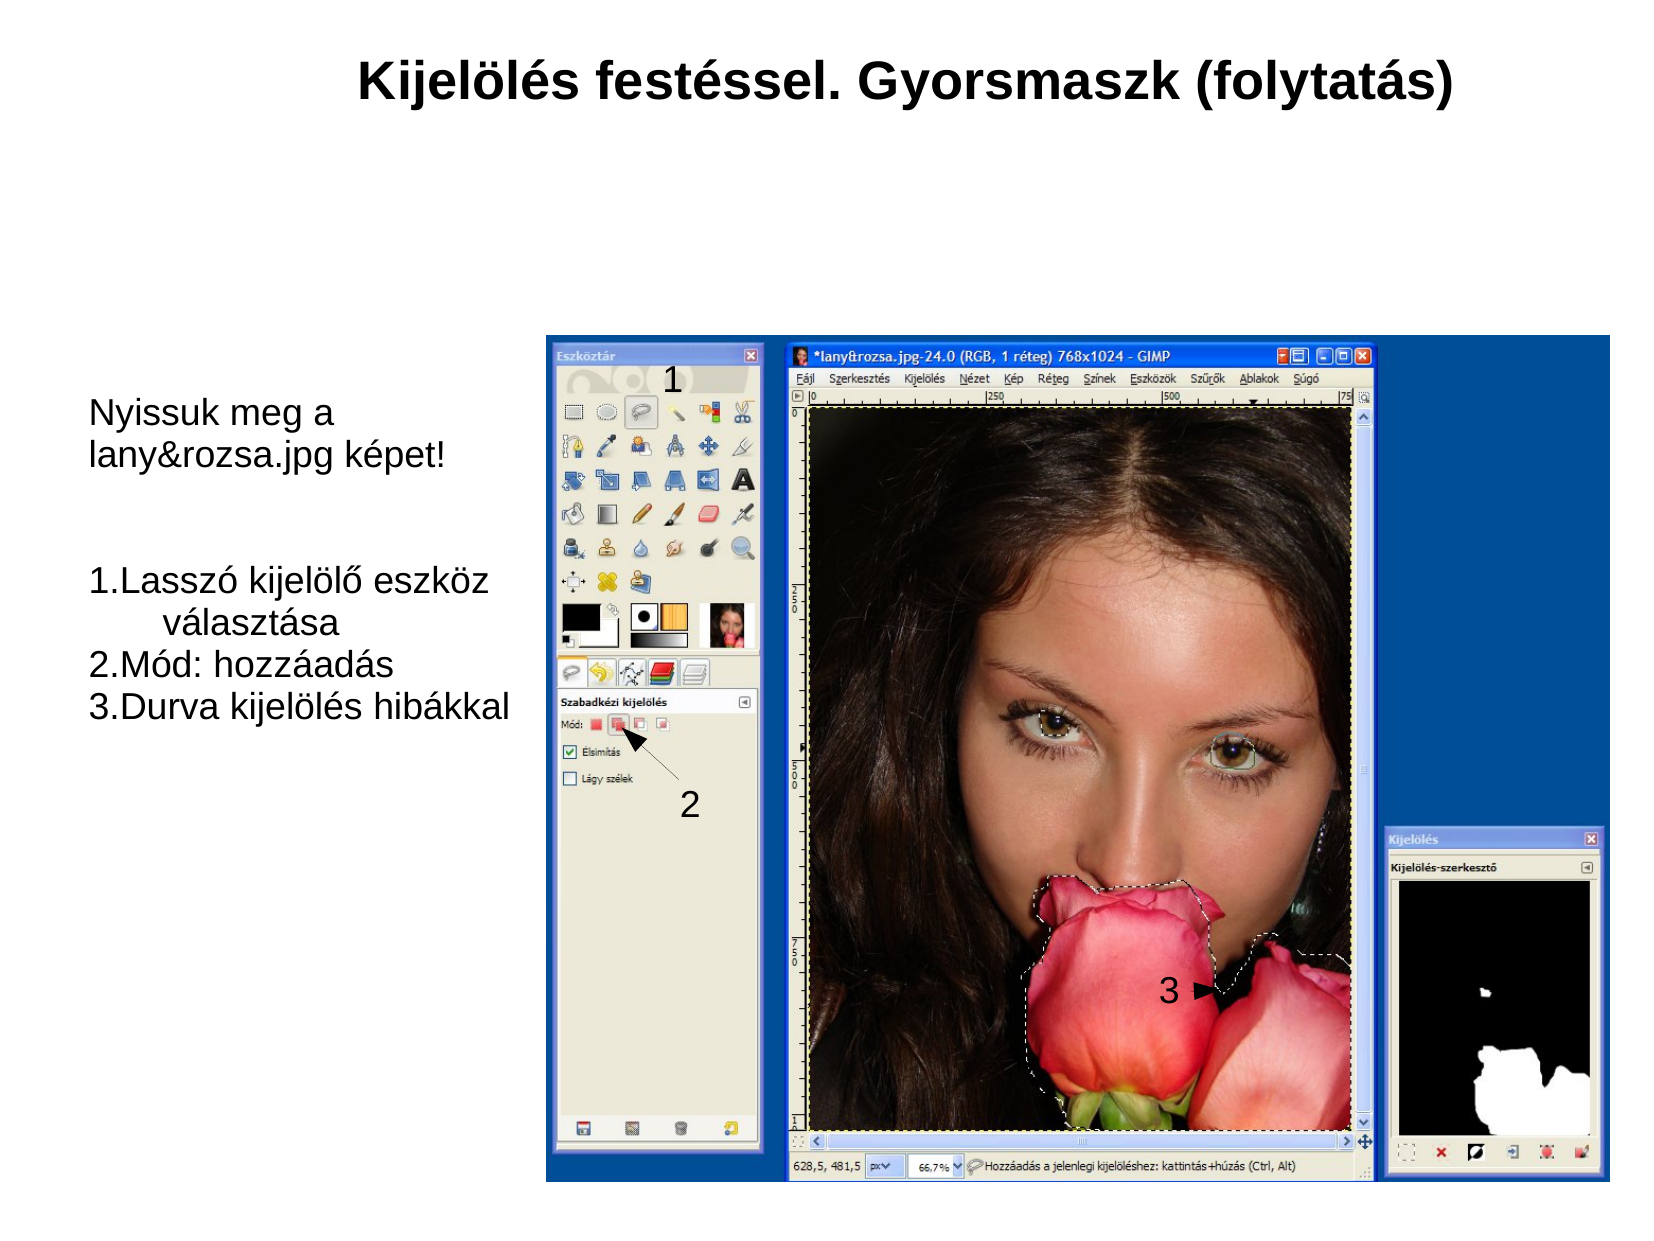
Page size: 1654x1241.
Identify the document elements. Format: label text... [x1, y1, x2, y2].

text_box Nyissuk meg a lany&rozsa.jpg képet! Lasszó kijelölő eszköz választása Mód: hozzáadás Durva kijelölés hibákkal [73, 383, 526, 736]
text_box 1 [647, 350, 699, 408]
text_box 3 [1144, 961, 1195, 1019]
text_box 2 [664, 776, 716, 833]
picture [546, 335, 1610, 1182]
text_box Kijelölés festéssel. Gyorsmaszk (folytatás) [343, 42, 1471, 120]
